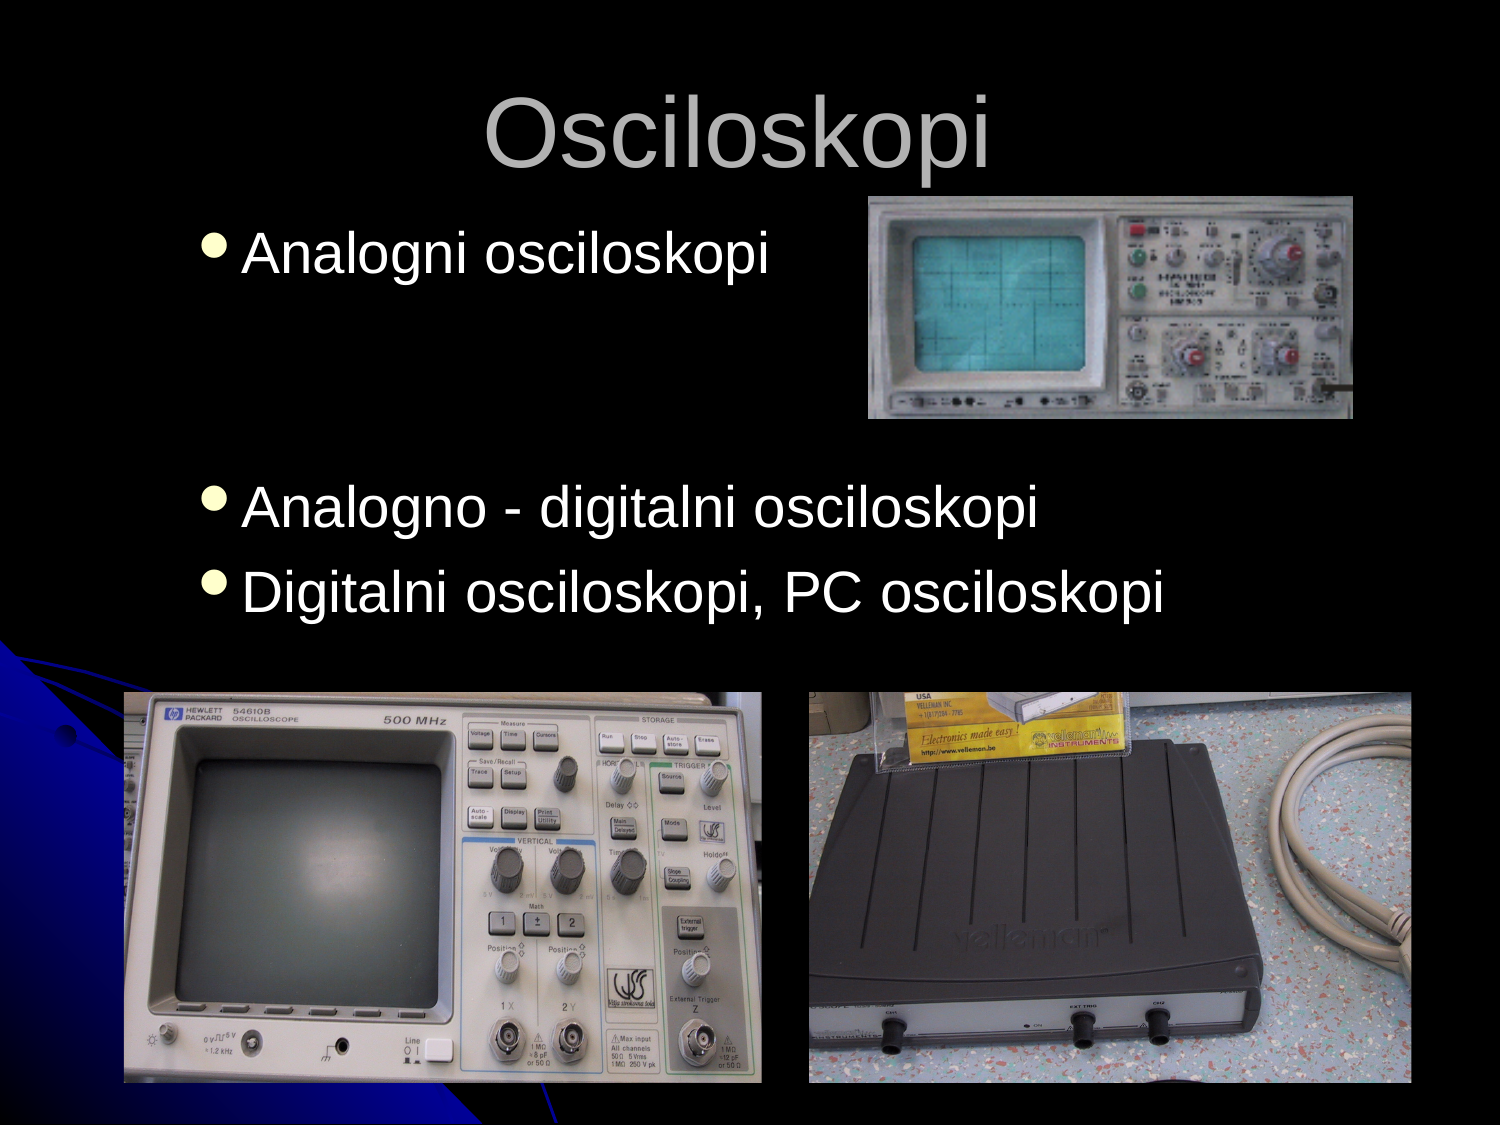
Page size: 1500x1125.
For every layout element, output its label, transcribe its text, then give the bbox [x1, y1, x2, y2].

chart [868, 196, 1353, 419]
picture [809, 692, 1412, 1083]
picture [123, 692, 762, 1083]
subtitle Analogni osciloskopi Analogno - digitalni osciloskopi Digitalni osciloskopi, PC osciloskopi [183, 207, 1234, 1059]
title Osciloskopi [100, 0, 1376, 256]
